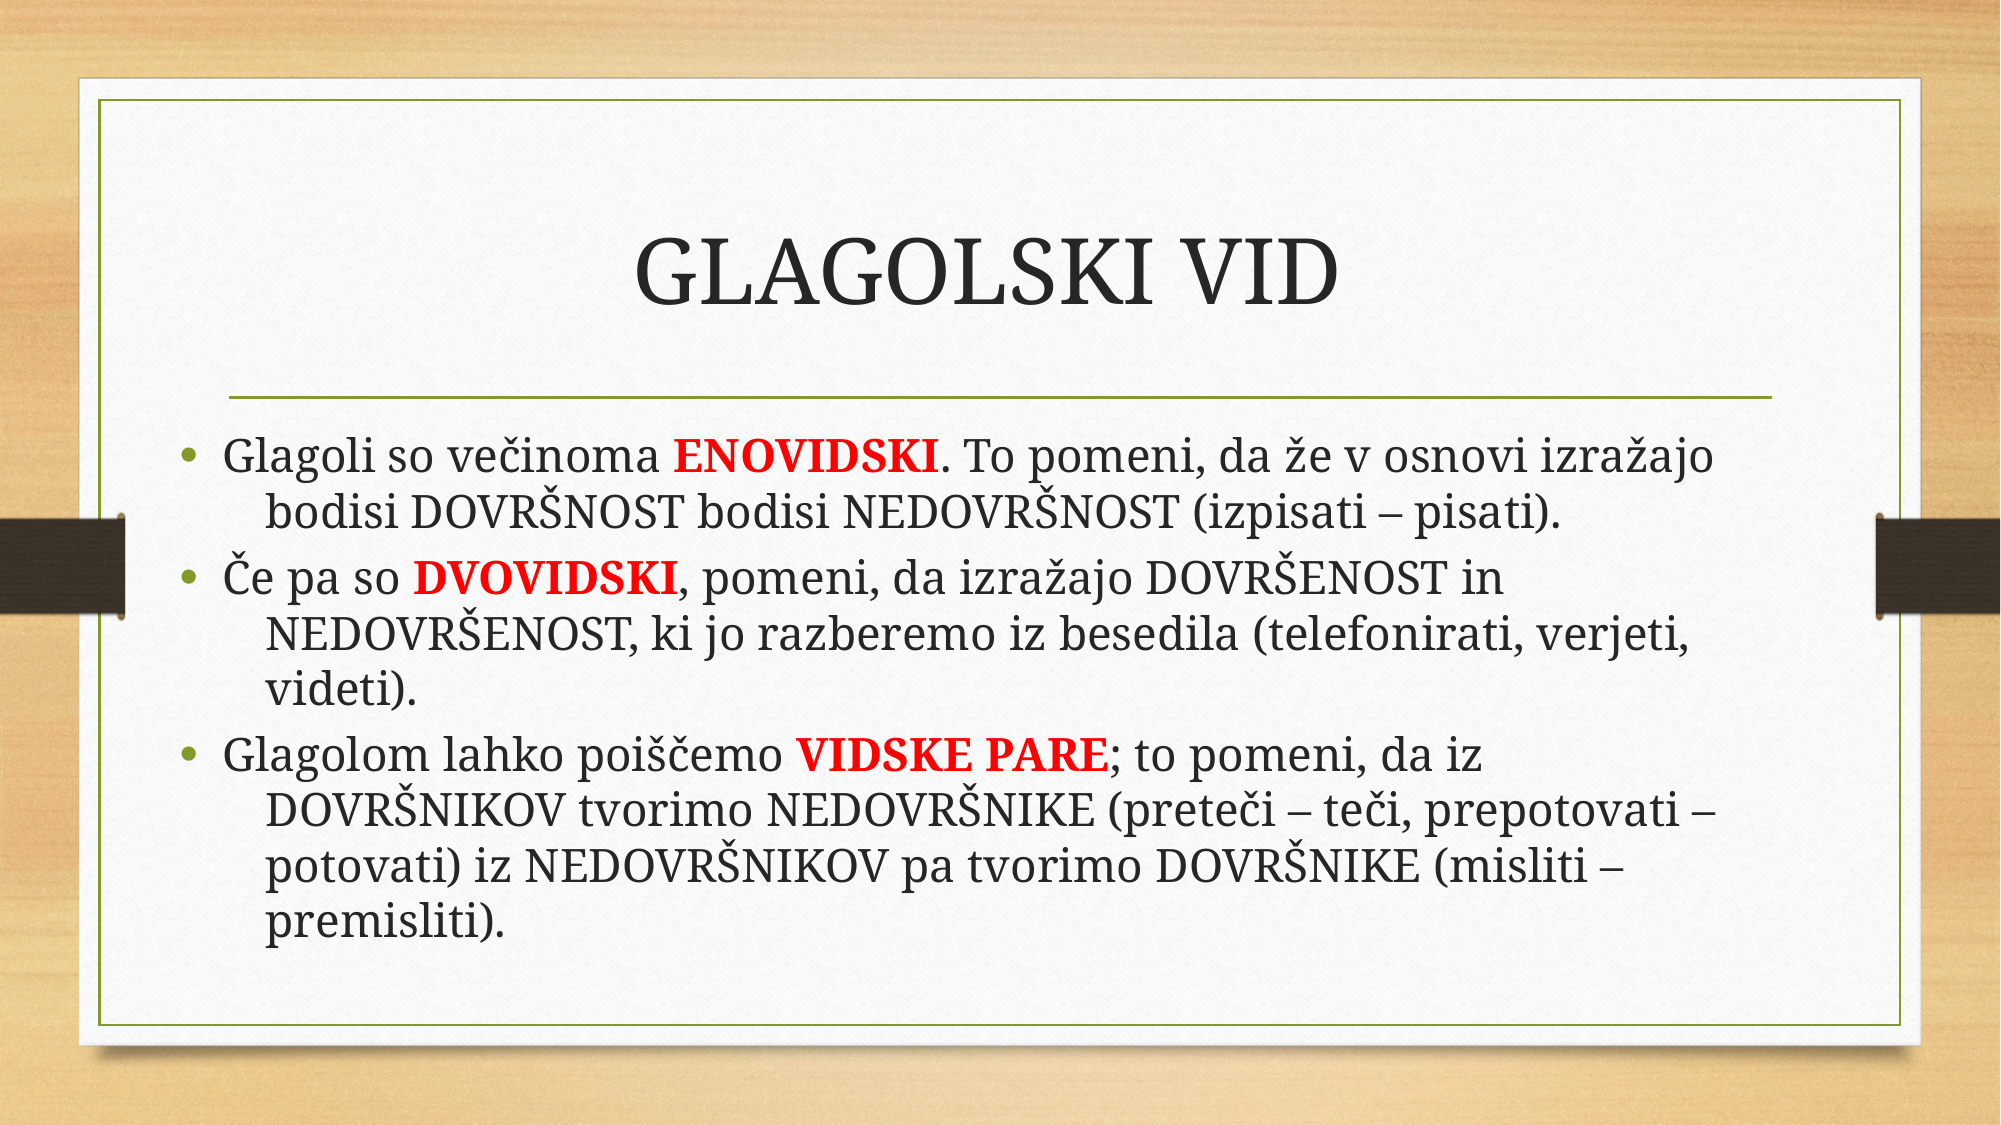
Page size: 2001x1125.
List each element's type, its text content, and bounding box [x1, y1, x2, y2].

title GLAGOLSKI VID [212, 161, 1788, 376]
list Glagoli so večinoma ENOVIDSKI. To pomeni, da že v osnovi izražajo bodisi DOVRŠNOST bodisi NEDOVRŠNOST (izpisati – pisati). Če pa so DVOVIDSKI, pomeni, da izražajo DOVRŠENOST in NEDOVRŠENOST, ki jo razberemo iz besedila (telefonirati, verjeti, videti). Glagolom lahko poiščemo VIDSKE PARE; to pomeni, da iz DOVRŠNIKOV tvorimo NEDOVRŠNIKE (preteči – teči, prepotovati – potovati) iz NEDOVRŠNIKOV pa tvorimo DOVRŠNIKE (misliti – premisliti). [164, 419, 1740, 964]
